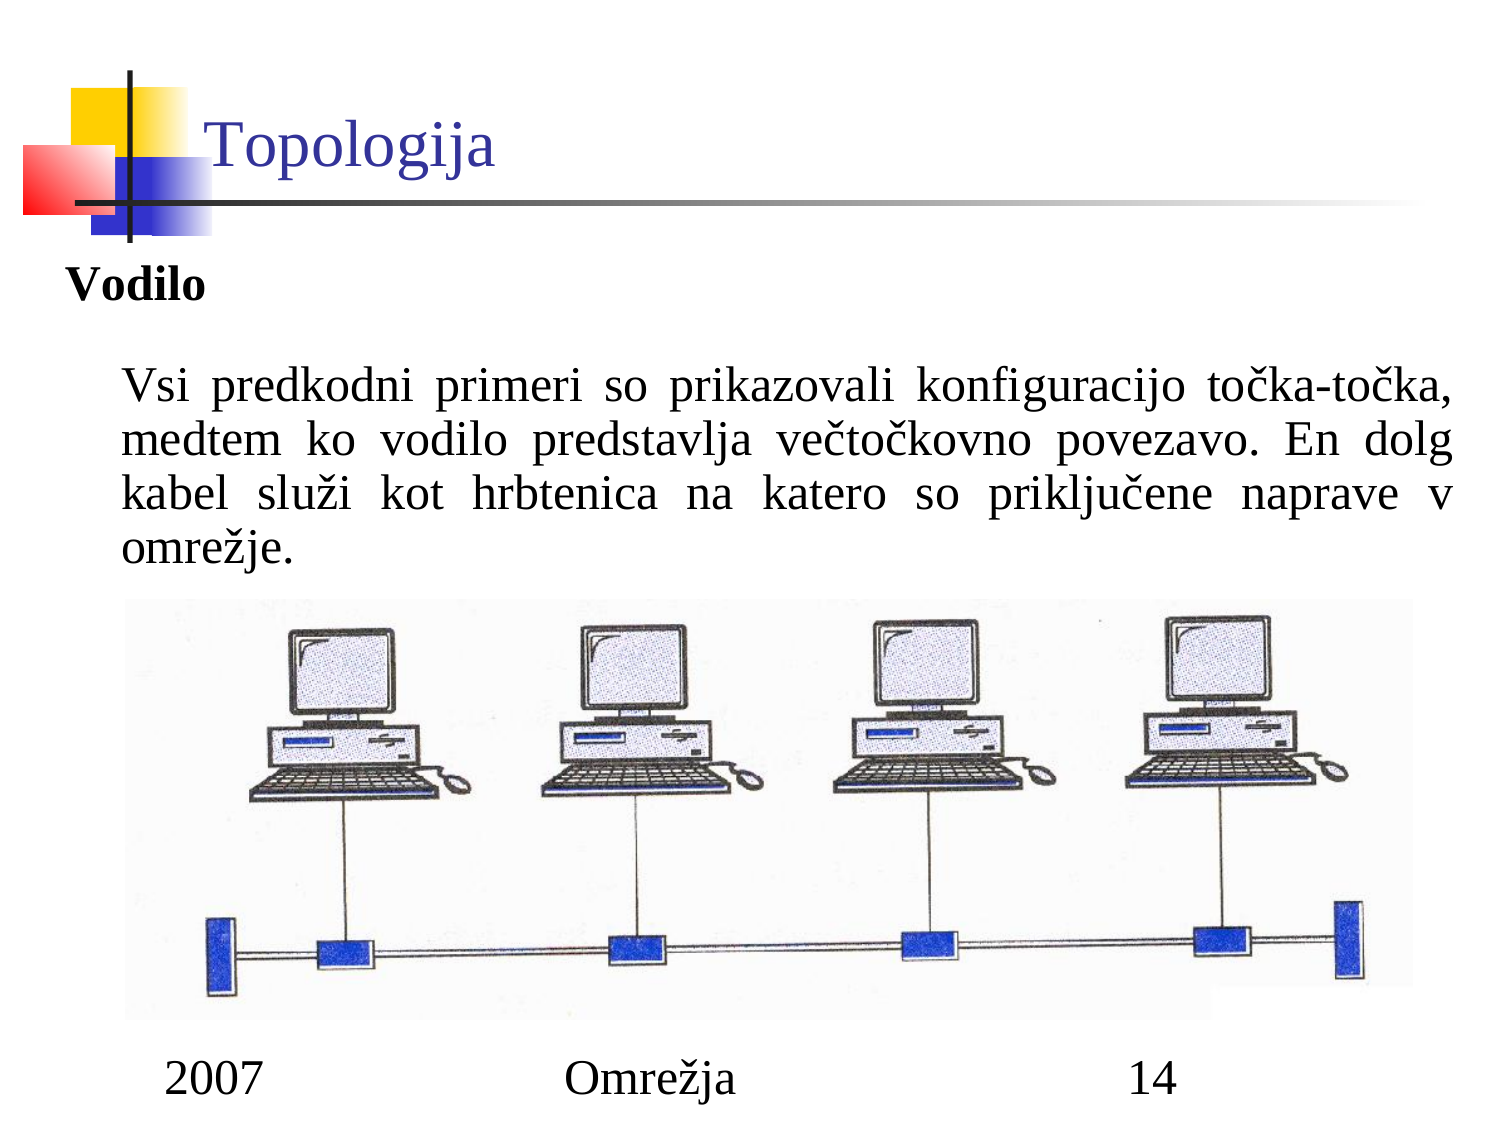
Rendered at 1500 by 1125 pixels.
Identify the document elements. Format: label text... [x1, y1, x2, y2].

list Vodilo Vsi predkodni primeri so prikazovali konfiguracijo točka-točka, medtem ko vodilo predstavlja večtočkovno povezavo. En dolg kabel služi kot hrbtenica na katero so priključene naprave v omrežje. [50, 249, 1469, 601]
title Topologija [188, 92, 1468, 188]
picture [125, 599, 1413, 1020]
